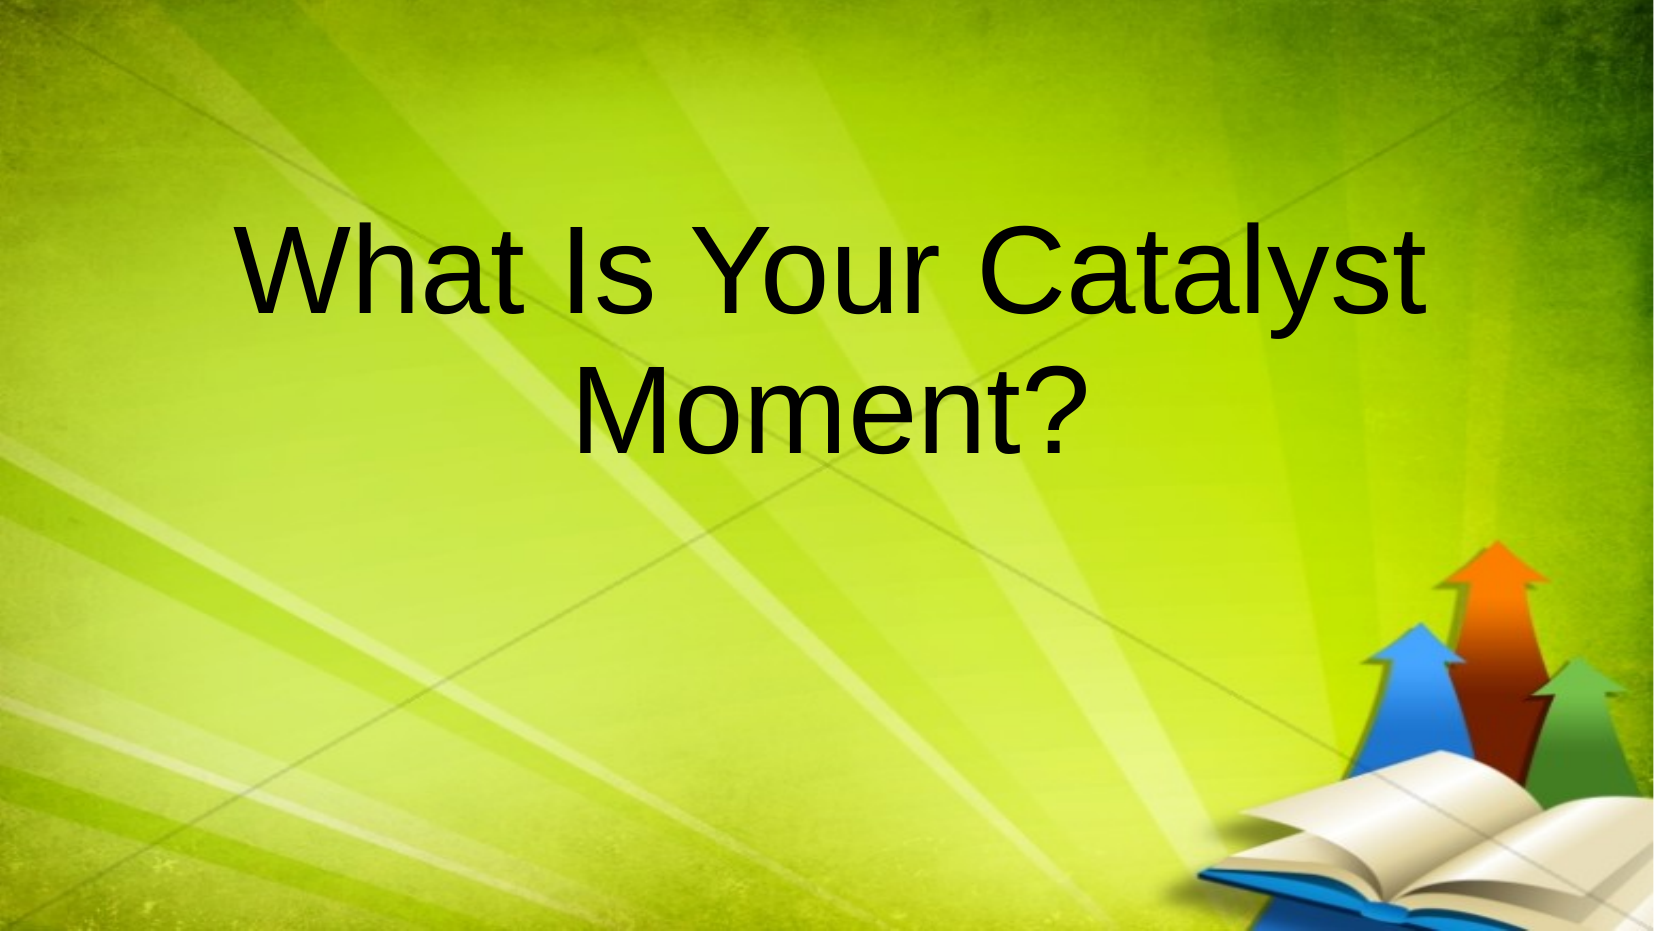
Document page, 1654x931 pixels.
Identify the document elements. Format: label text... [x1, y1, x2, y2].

title What Is Your Catalyst Moment? [86, 200, 1576, 480]
picture [0, 0, 1654, 931]
